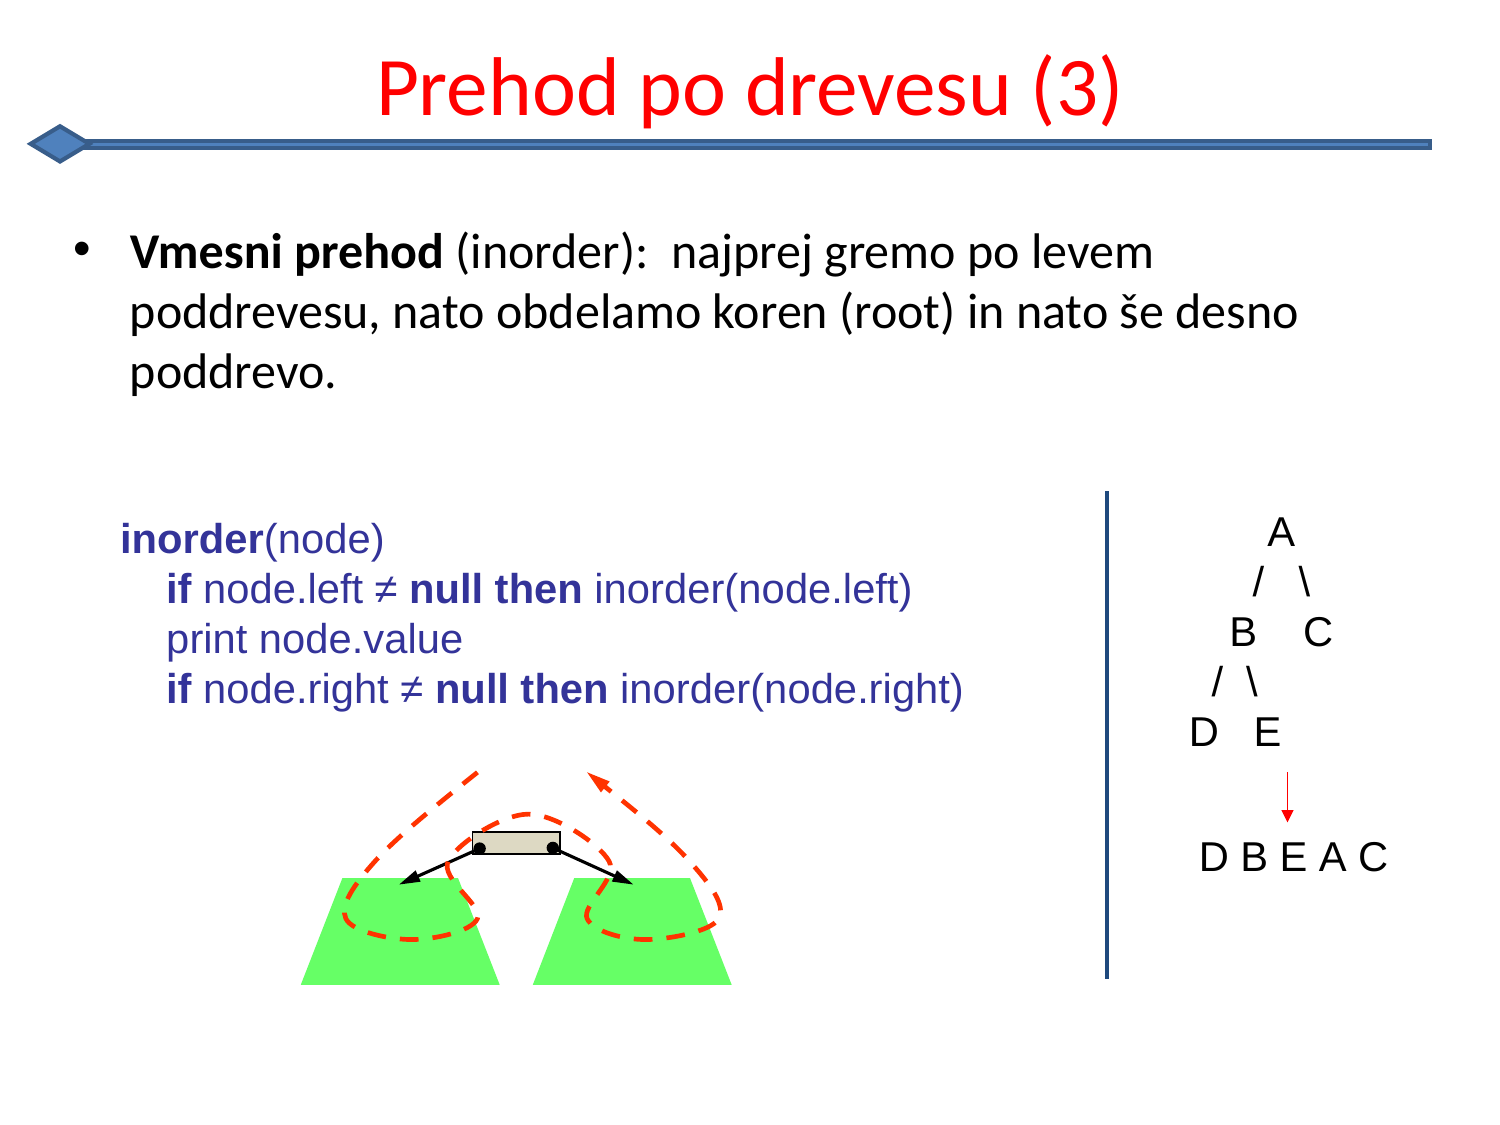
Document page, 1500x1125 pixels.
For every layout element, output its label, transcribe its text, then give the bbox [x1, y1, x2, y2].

list Vmesni prehod (inorder): najprej gremo po levem poddrevesu, nato obdelamo koren (root) in nato še desno poddrevo. [58, 210, 1409, 434]
text_box [300, 878, 500, 985]
text_box [532, 878, 732, 985]
title Prehod po drevesu (3) [75, 23, 1426, 141]
text_box A / \ B C / \ D E [1162, 497, 1401, 763]
text_box inorder(node) if node.left ≠ null then inorder(node.left) print node.value if node.right ≠ null then inorder(node.right) [105, 503, 1055, 720]
text_box D B E A C [1174, 822, 1413, 888]
text_box [472, 832, 561, 854]
